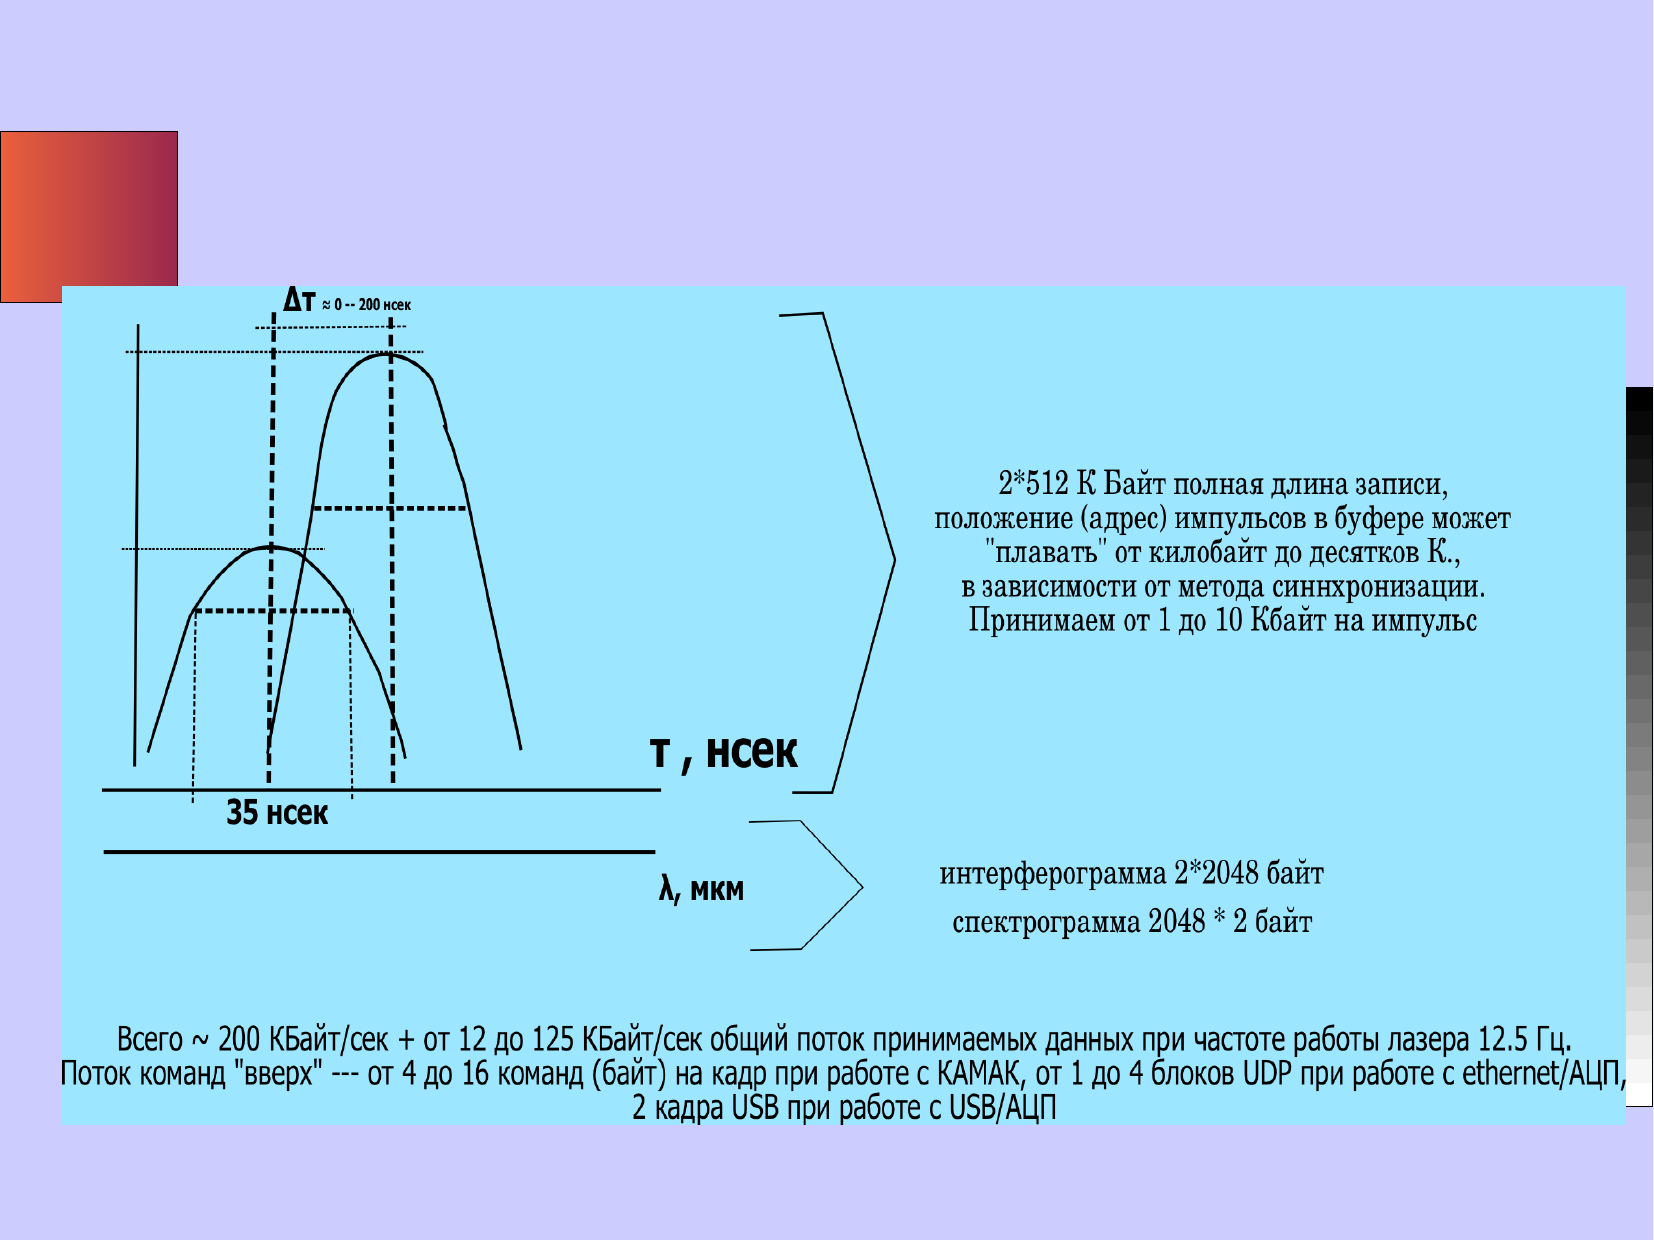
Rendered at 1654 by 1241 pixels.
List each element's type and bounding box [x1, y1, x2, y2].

picture [62, 286, 1626, 1126]
